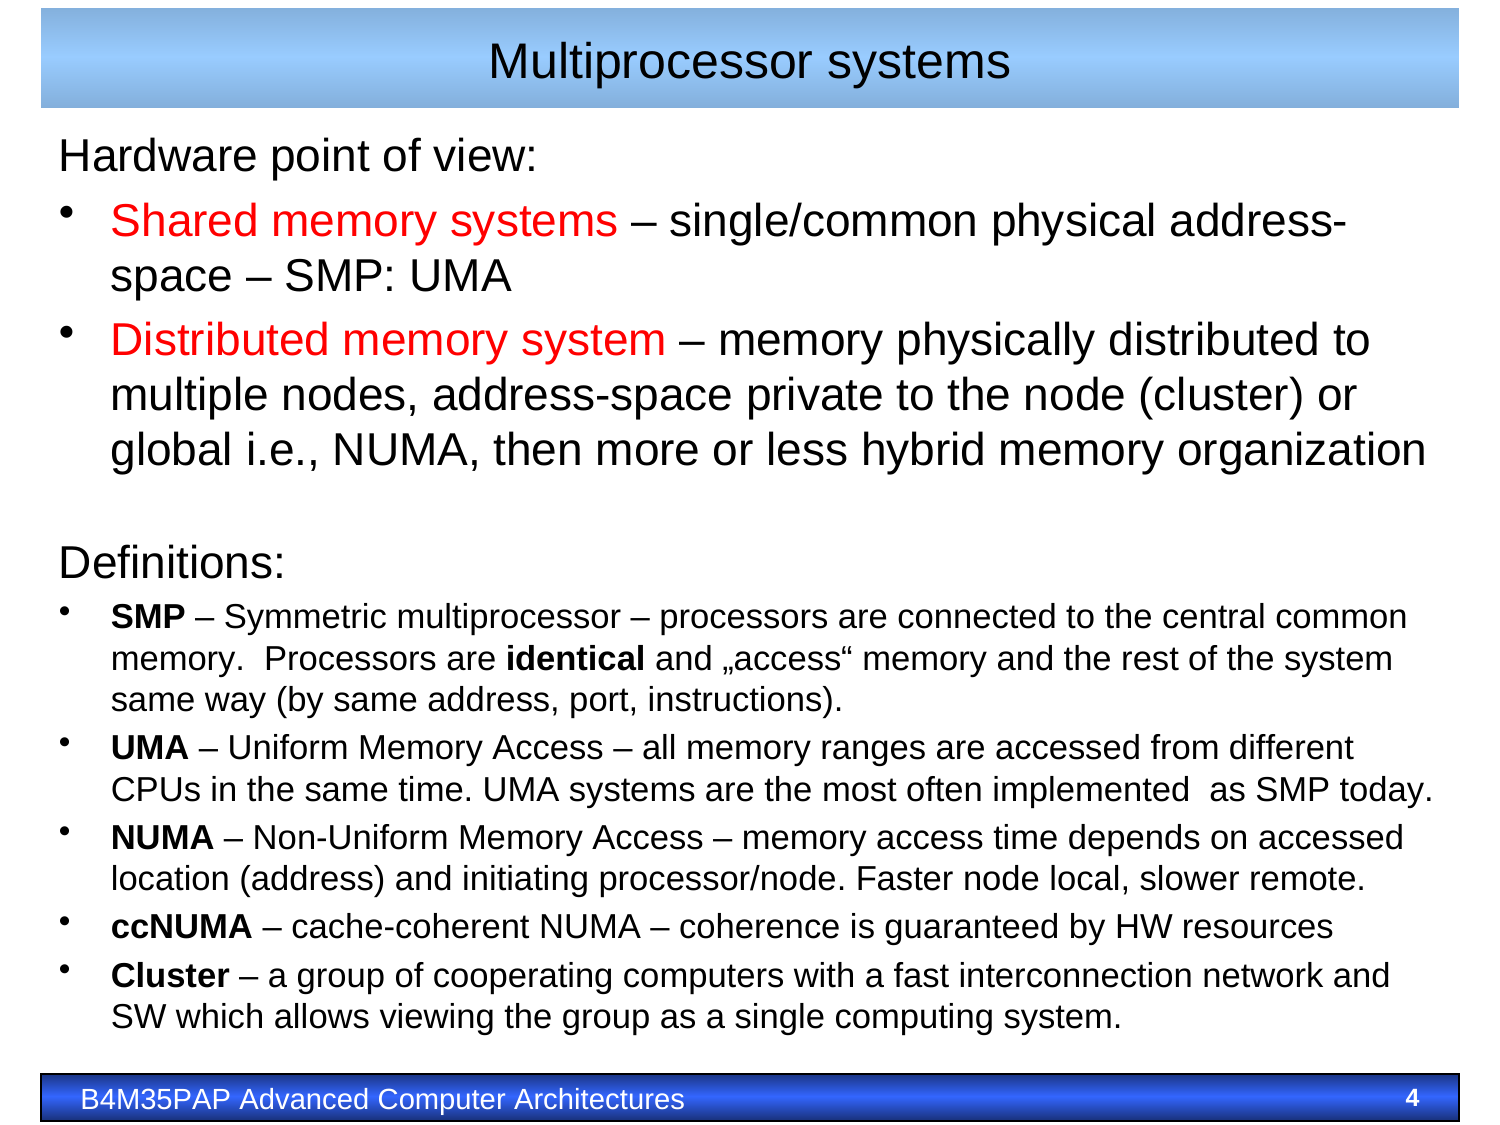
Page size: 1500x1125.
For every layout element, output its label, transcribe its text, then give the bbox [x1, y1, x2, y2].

list Hardware point of view: Shared memory systems – single/common physical address-space – SMP: UMA Distributed memory system – memory physically distributed to multiple nodes, address-space private to the node (cluster) or global i.e., NUMA, then more or less hybrid memory organization Definitions: SMP – Symmetric multiprocessor – processors are connected to the central common memory. Processors are identical and „access“ memory and the rest of the system same way (by same address, port, instructions). UMA – Uniform Memory Access – all memory ranges are accessed from different CPUs in the same time. UMA systems are the most often implemented as SMP today. NUMA – Non-Uniform Memory Access – memory access time depends on accessed location (address) and initiating processor/node. Faster node local, slower remote. ccNUMA – cache-coherent NUMA – coherence is guaranteed by HW resources Cluster – a group of cooperating computers with a fast interconnection network and SW which allows viewing the group as a single computing system. [44, 118, 1458, 1075]
title Multiprocessor systems [41, 8, 1459, 108]
